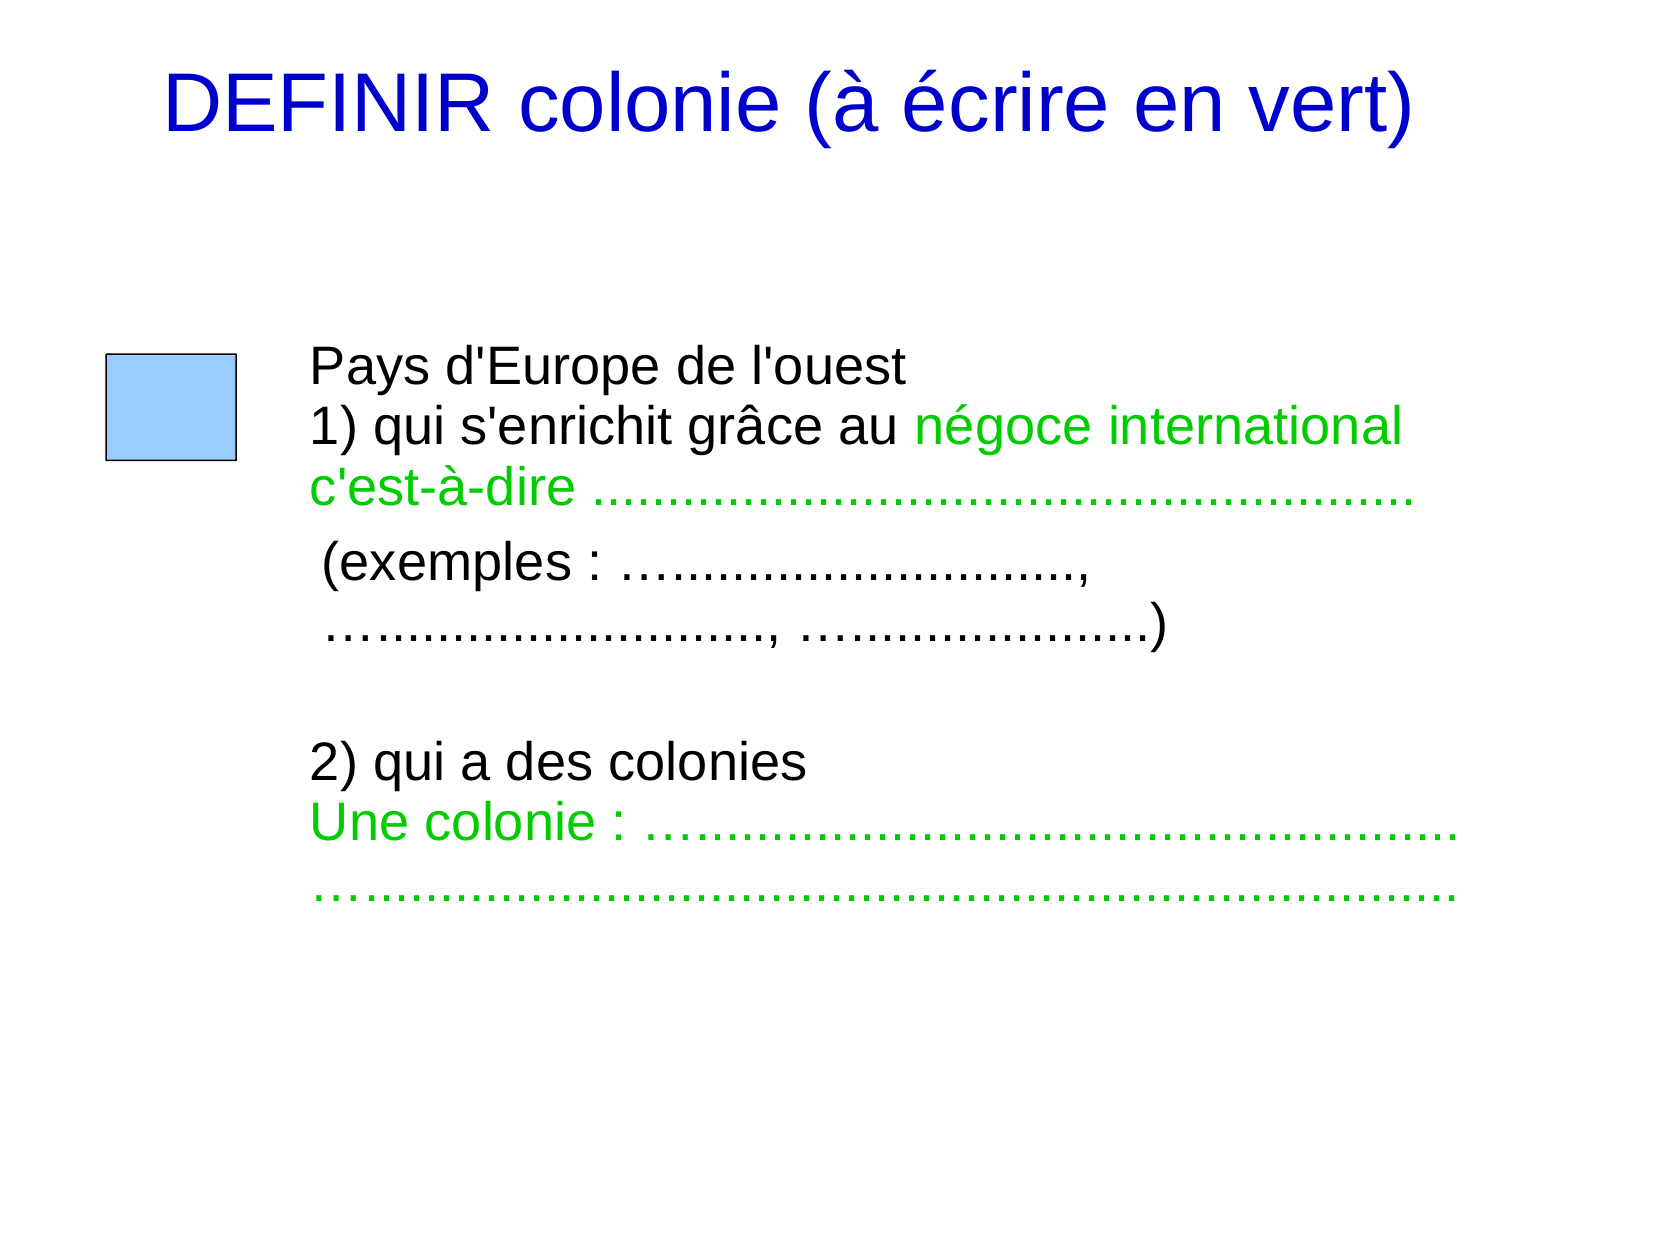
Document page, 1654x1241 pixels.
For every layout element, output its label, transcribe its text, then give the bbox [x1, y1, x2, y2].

text_box [106, 354, 237, 461]
text_box Pays d'Europe de l'ouest 1) qui s'enrichit grâce au négoce international c'est-à-dire ....................................................... [295, 331, 1477, 405]
text_box 2) qui a des colonies Une colonie : …................................................... …......................................................................... [295, 720, 1477, 801]
text_box DEFINIR colonie (à écrire en vert) [147, 44, 1506, 331]
text_box (exemples : …..........................., ….........................., …....................) [307, 460, 1489, 541]
